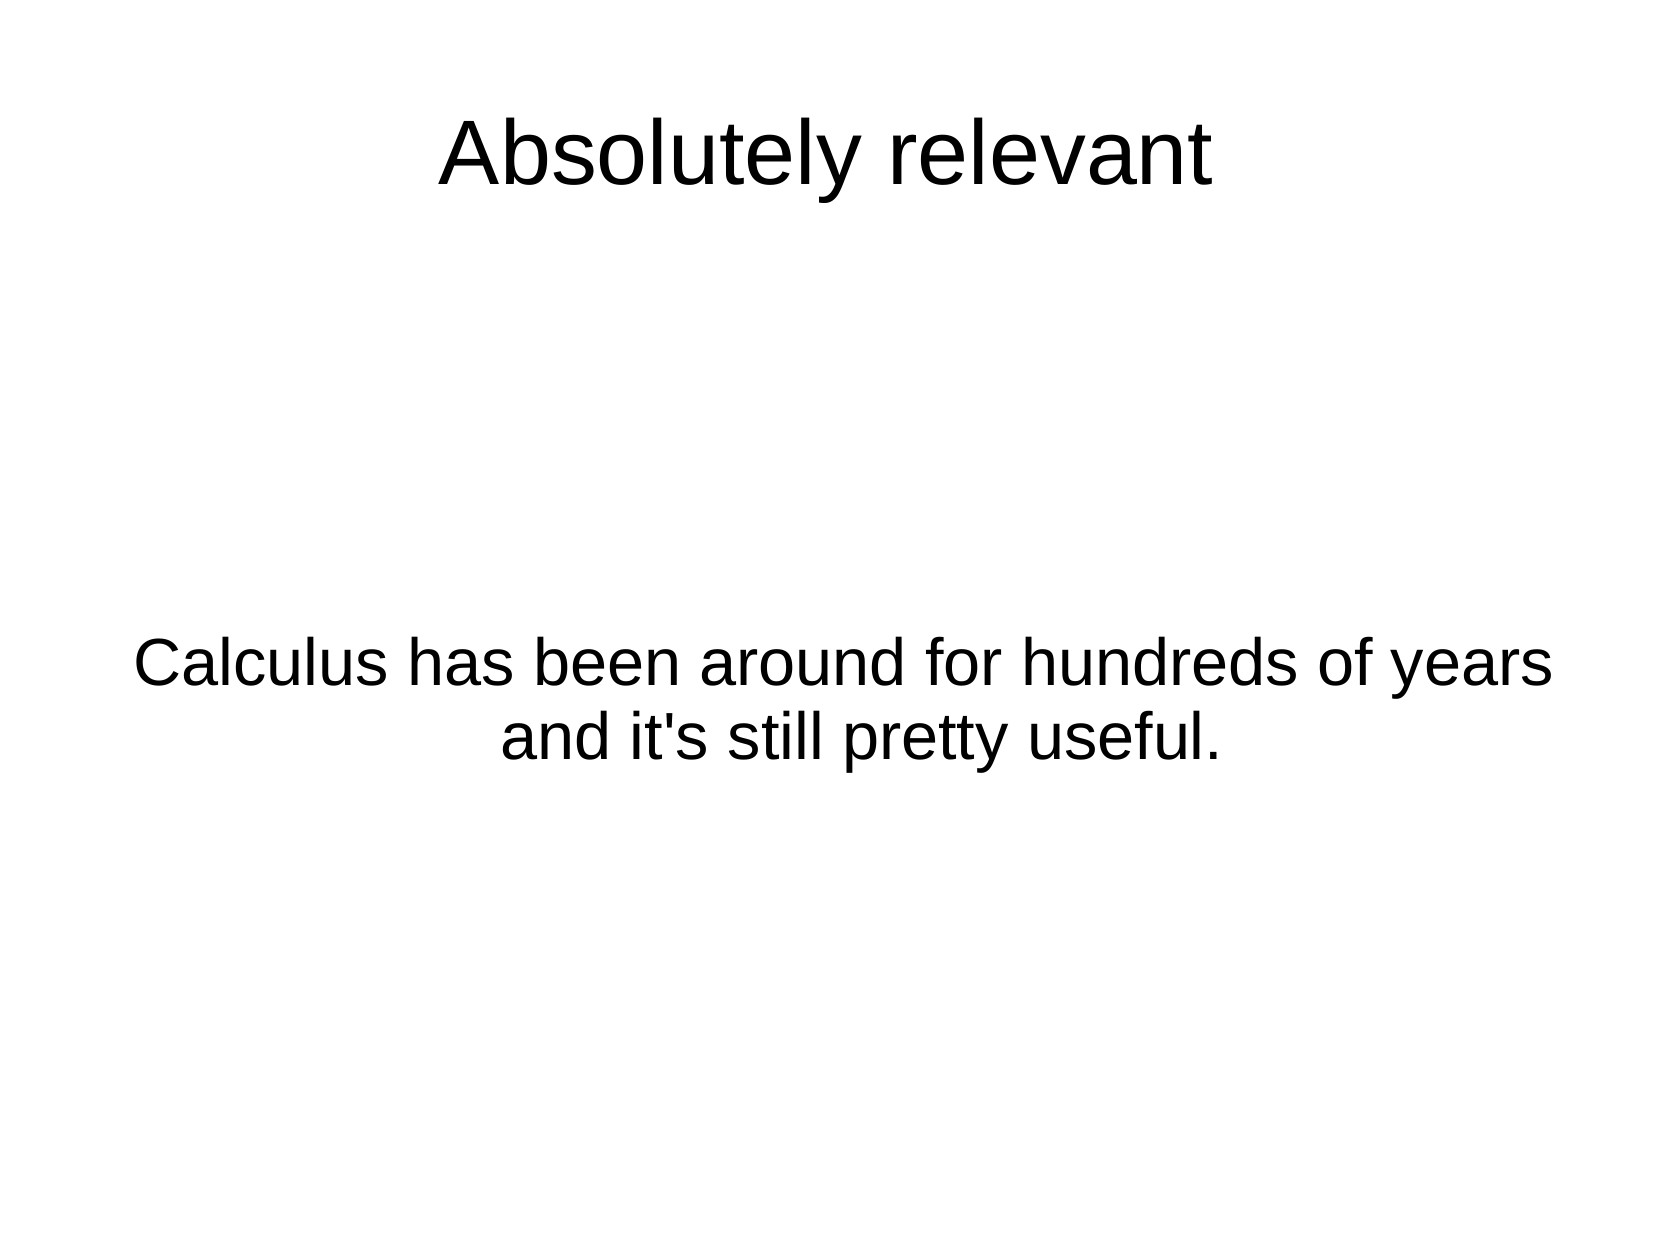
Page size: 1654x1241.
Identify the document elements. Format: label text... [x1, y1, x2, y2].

subtitle Calculus has been around for hundreds of years and it's still pretty useful. [82, 297, 1571, 1102]
title Absolutely relevant [82, 49, 1571, 257]
